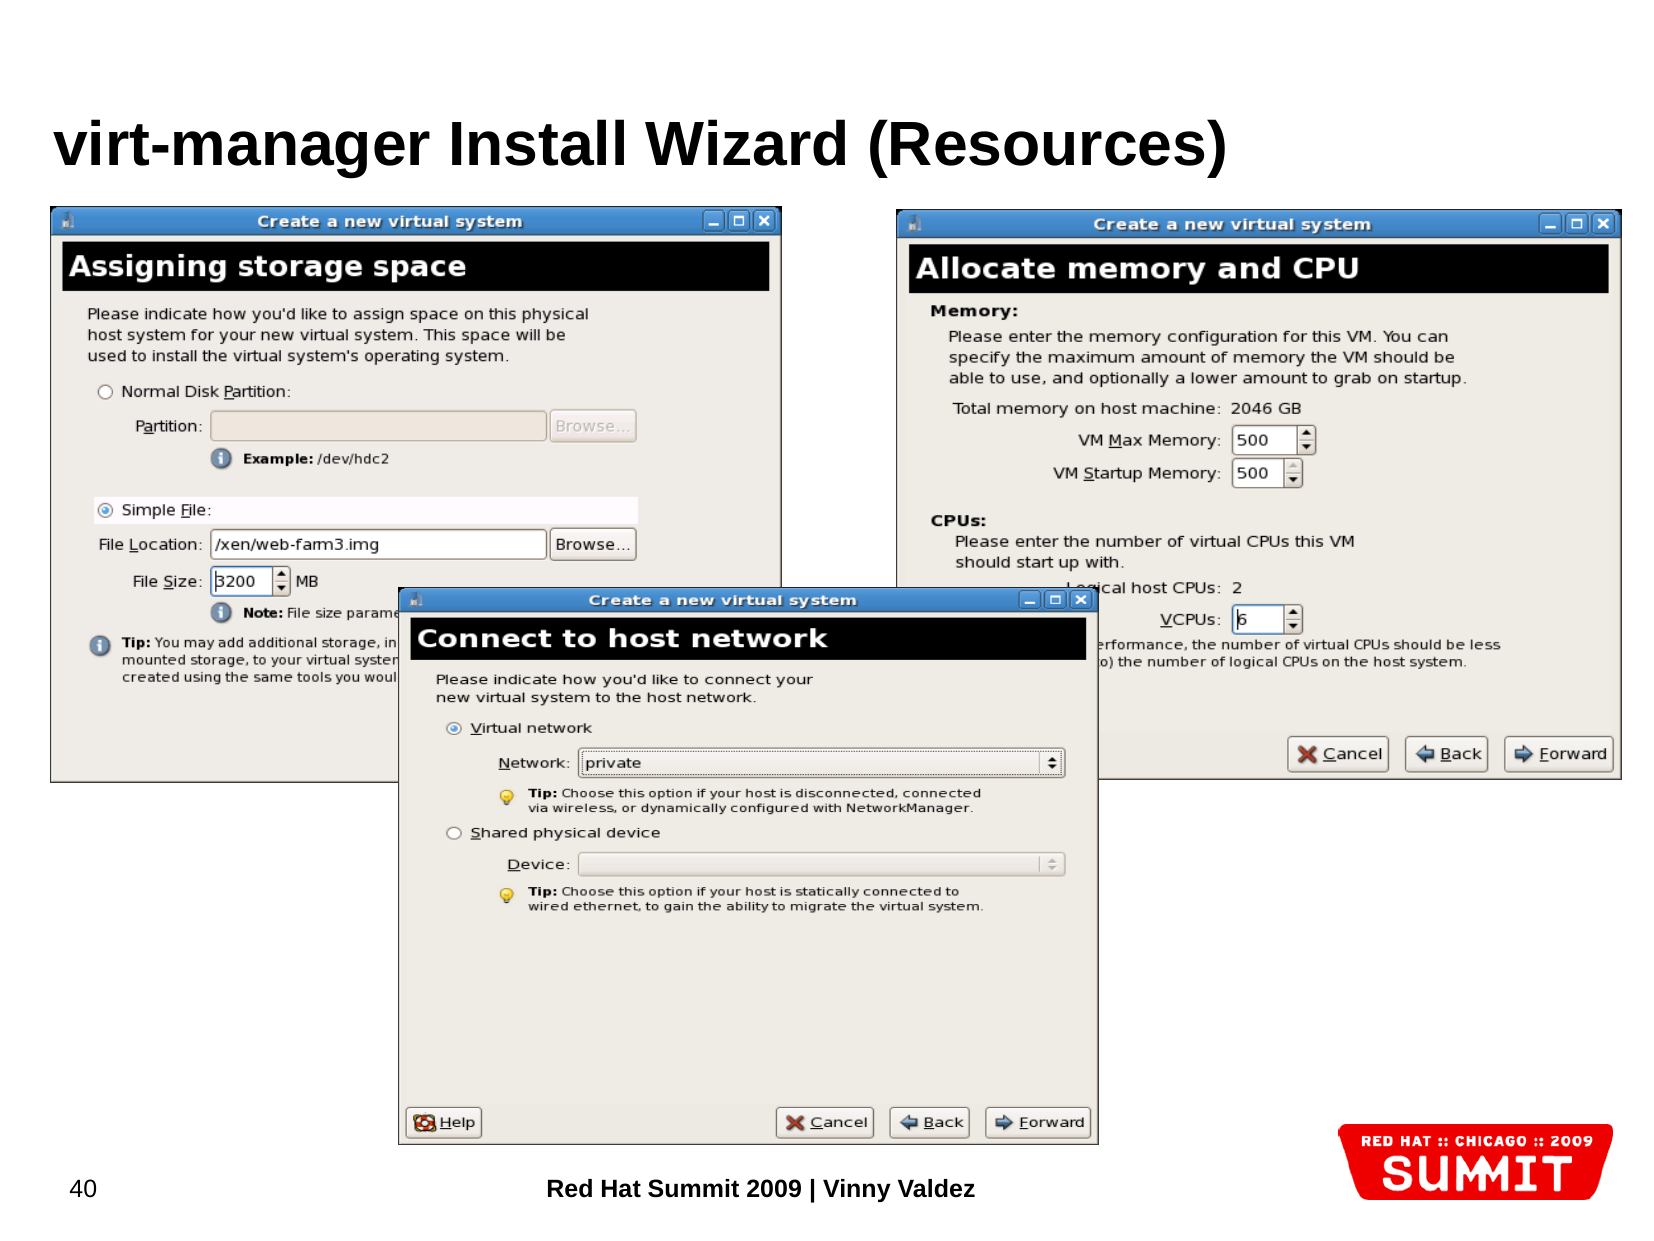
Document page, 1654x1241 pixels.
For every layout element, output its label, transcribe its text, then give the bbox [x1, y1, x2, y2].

picture [50, 206, 1622, 1145]
title virt-manager Install Wizard (Resources) [53, 77, 1637, 207]
picture [1338, 1124, 1613, 1200]
